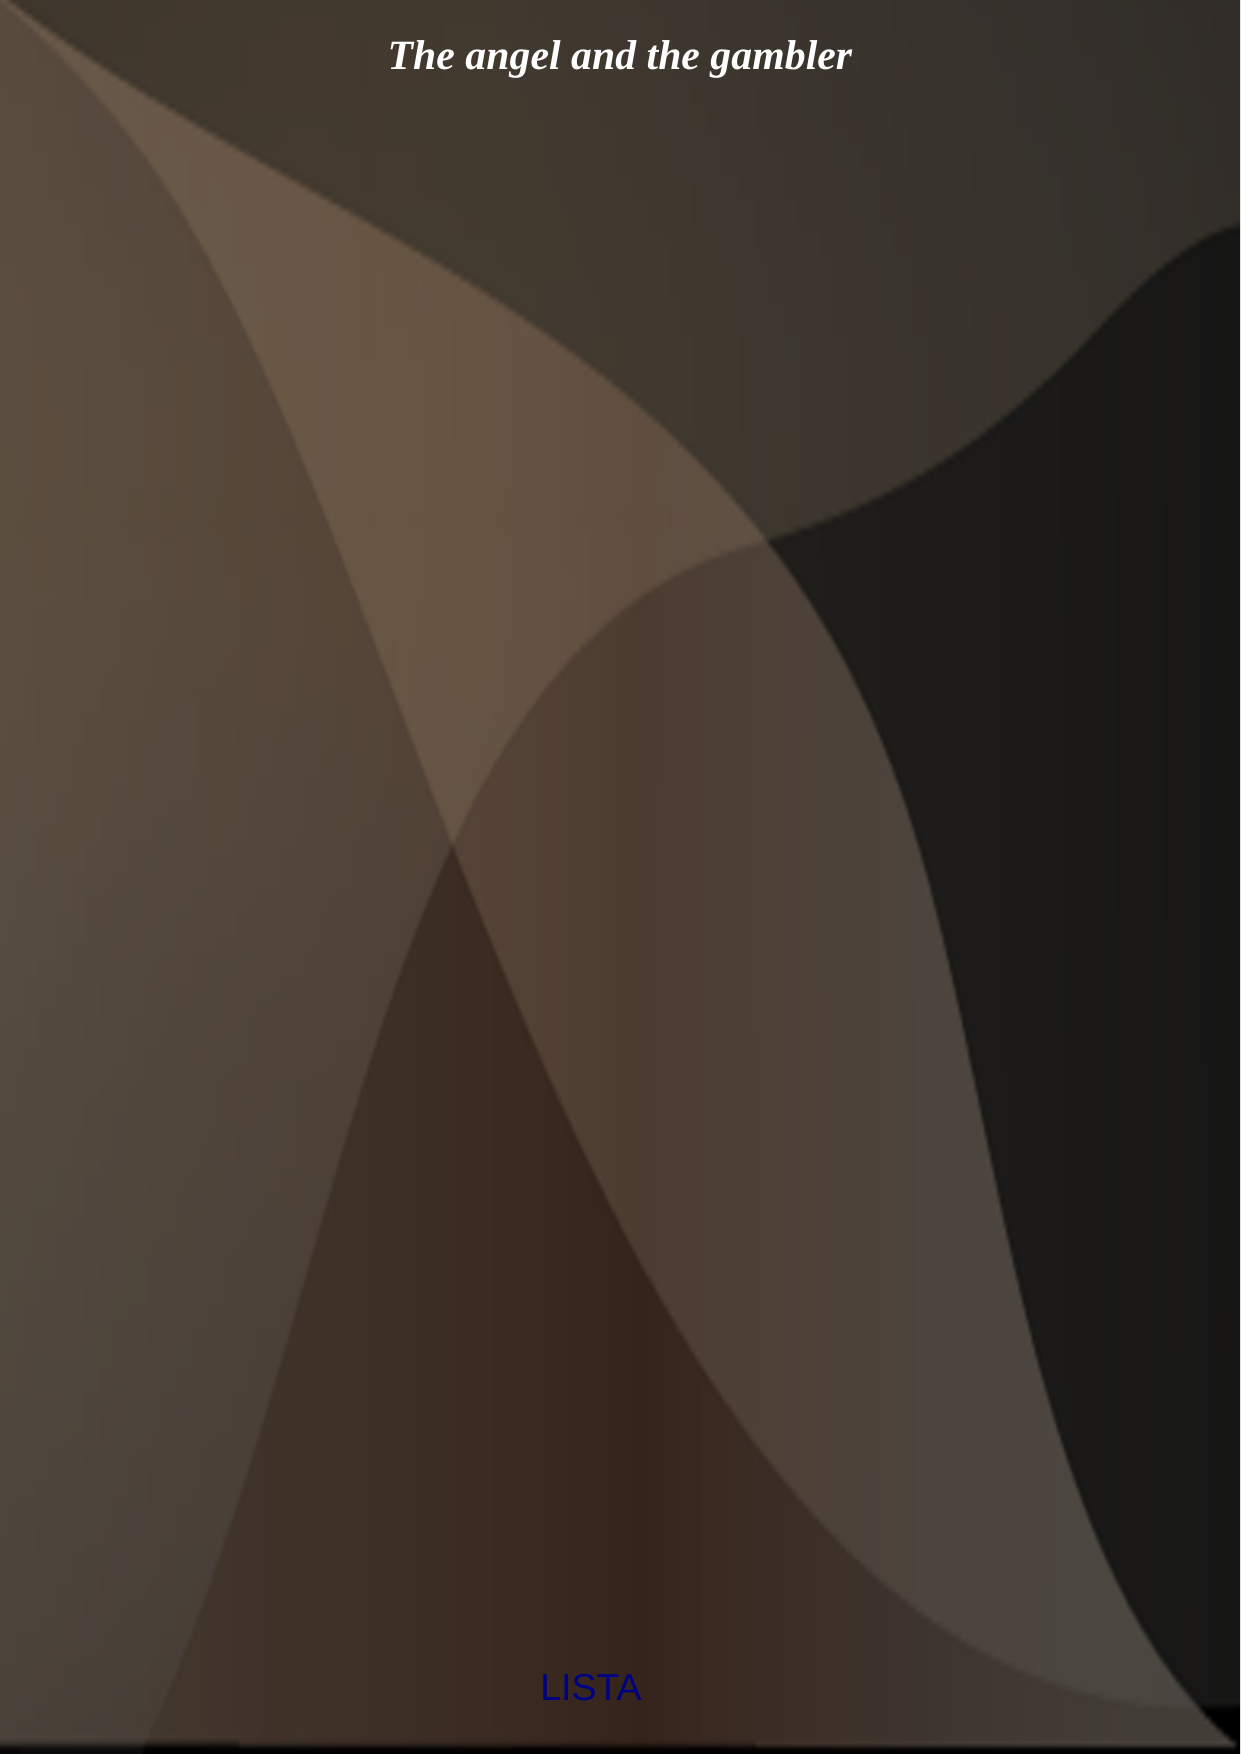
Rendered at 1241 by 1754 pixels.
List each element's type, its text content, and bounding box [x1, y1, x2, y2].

picture [0, 0, 1241, 1754]
text_box LISTA [525, 1659, 657, 1717]
title The angel and the gambler [88, 23, 1152, 88]
